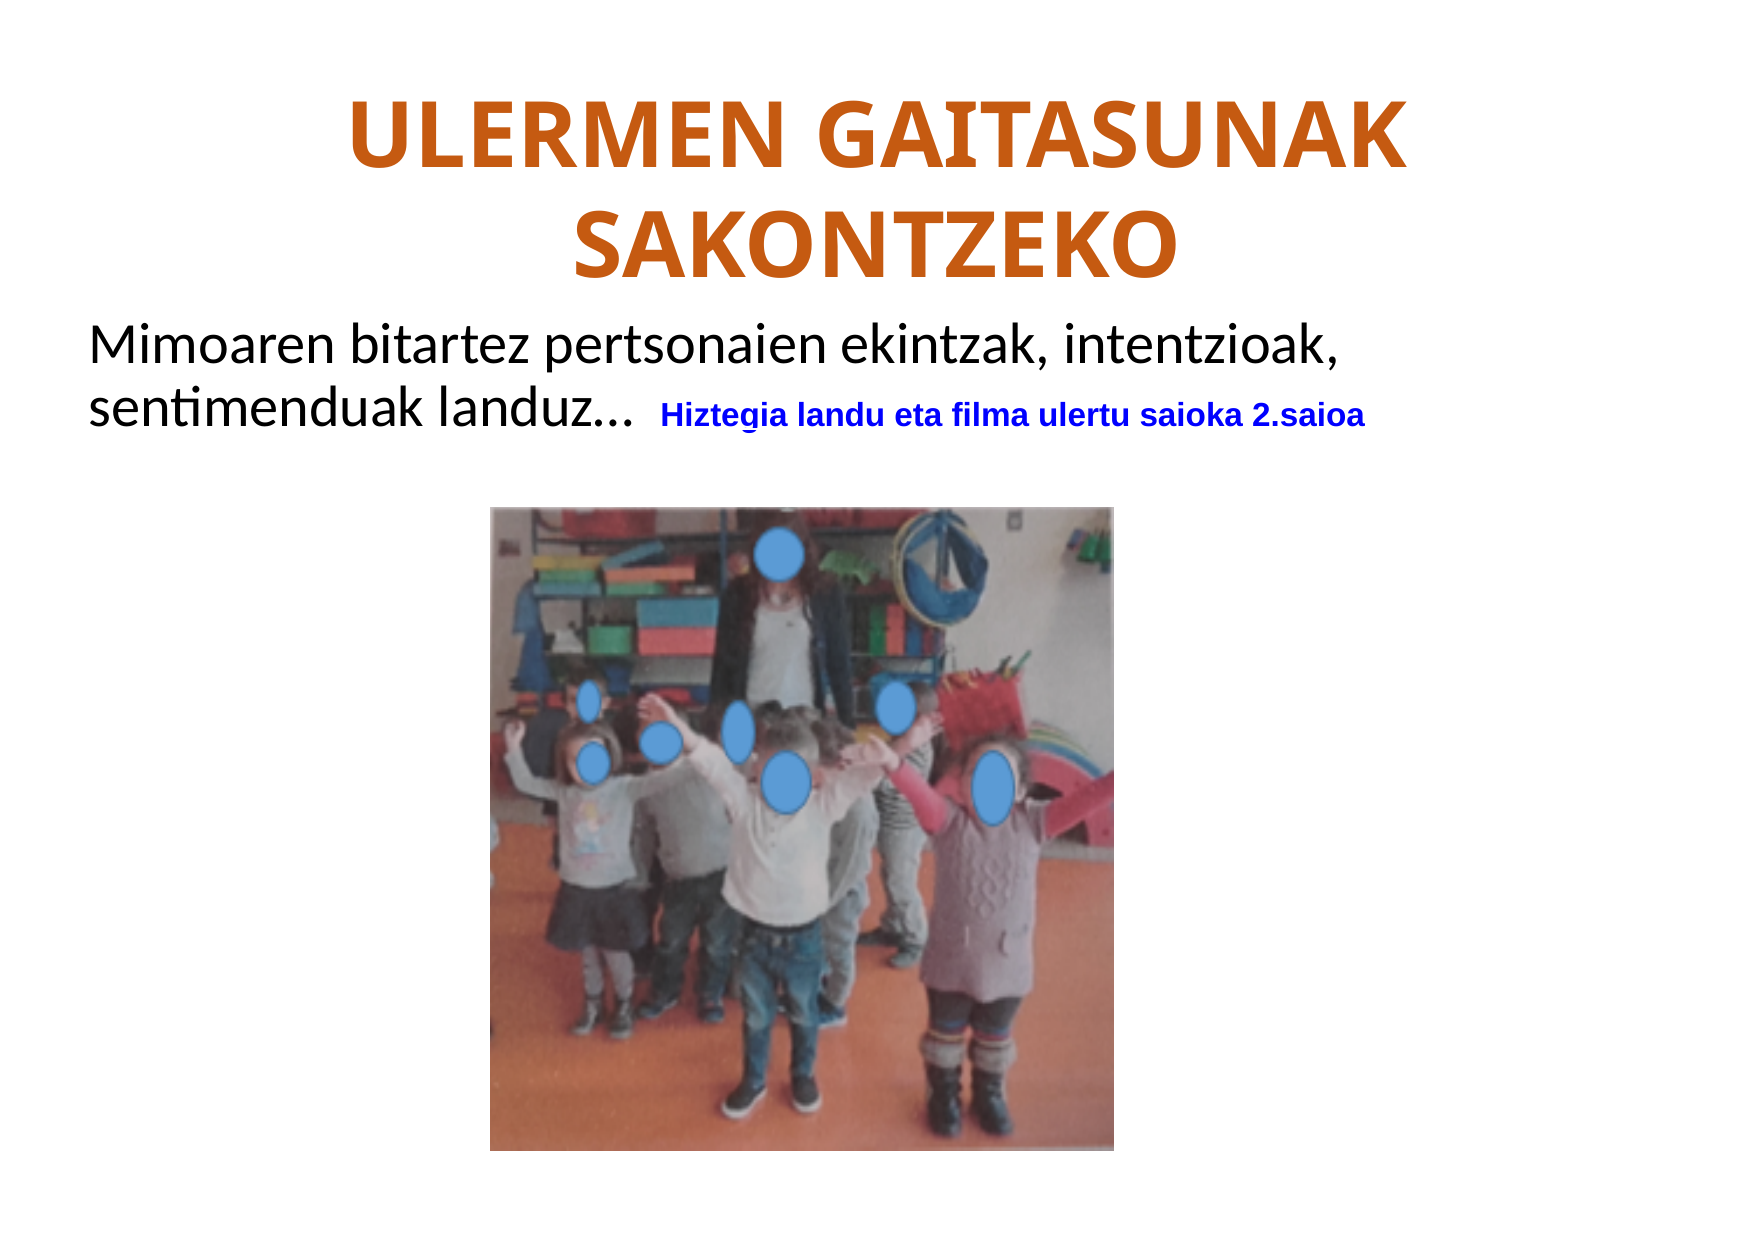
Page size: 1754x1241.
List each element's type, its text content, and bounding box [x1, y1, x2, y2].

text_box Mimoaren bitartez pertsonaien ekintzak, intentzioak, sentimenduak landuz… Hiztegia landu eta filma ulertu saioka 2.saioa [74, 305, 1680, 469]
picture [490, 507, 1114, 1151]
text_box ULERMEN GAITASUNAK SAKONTZEKO [120, 65, 1634, 305]
